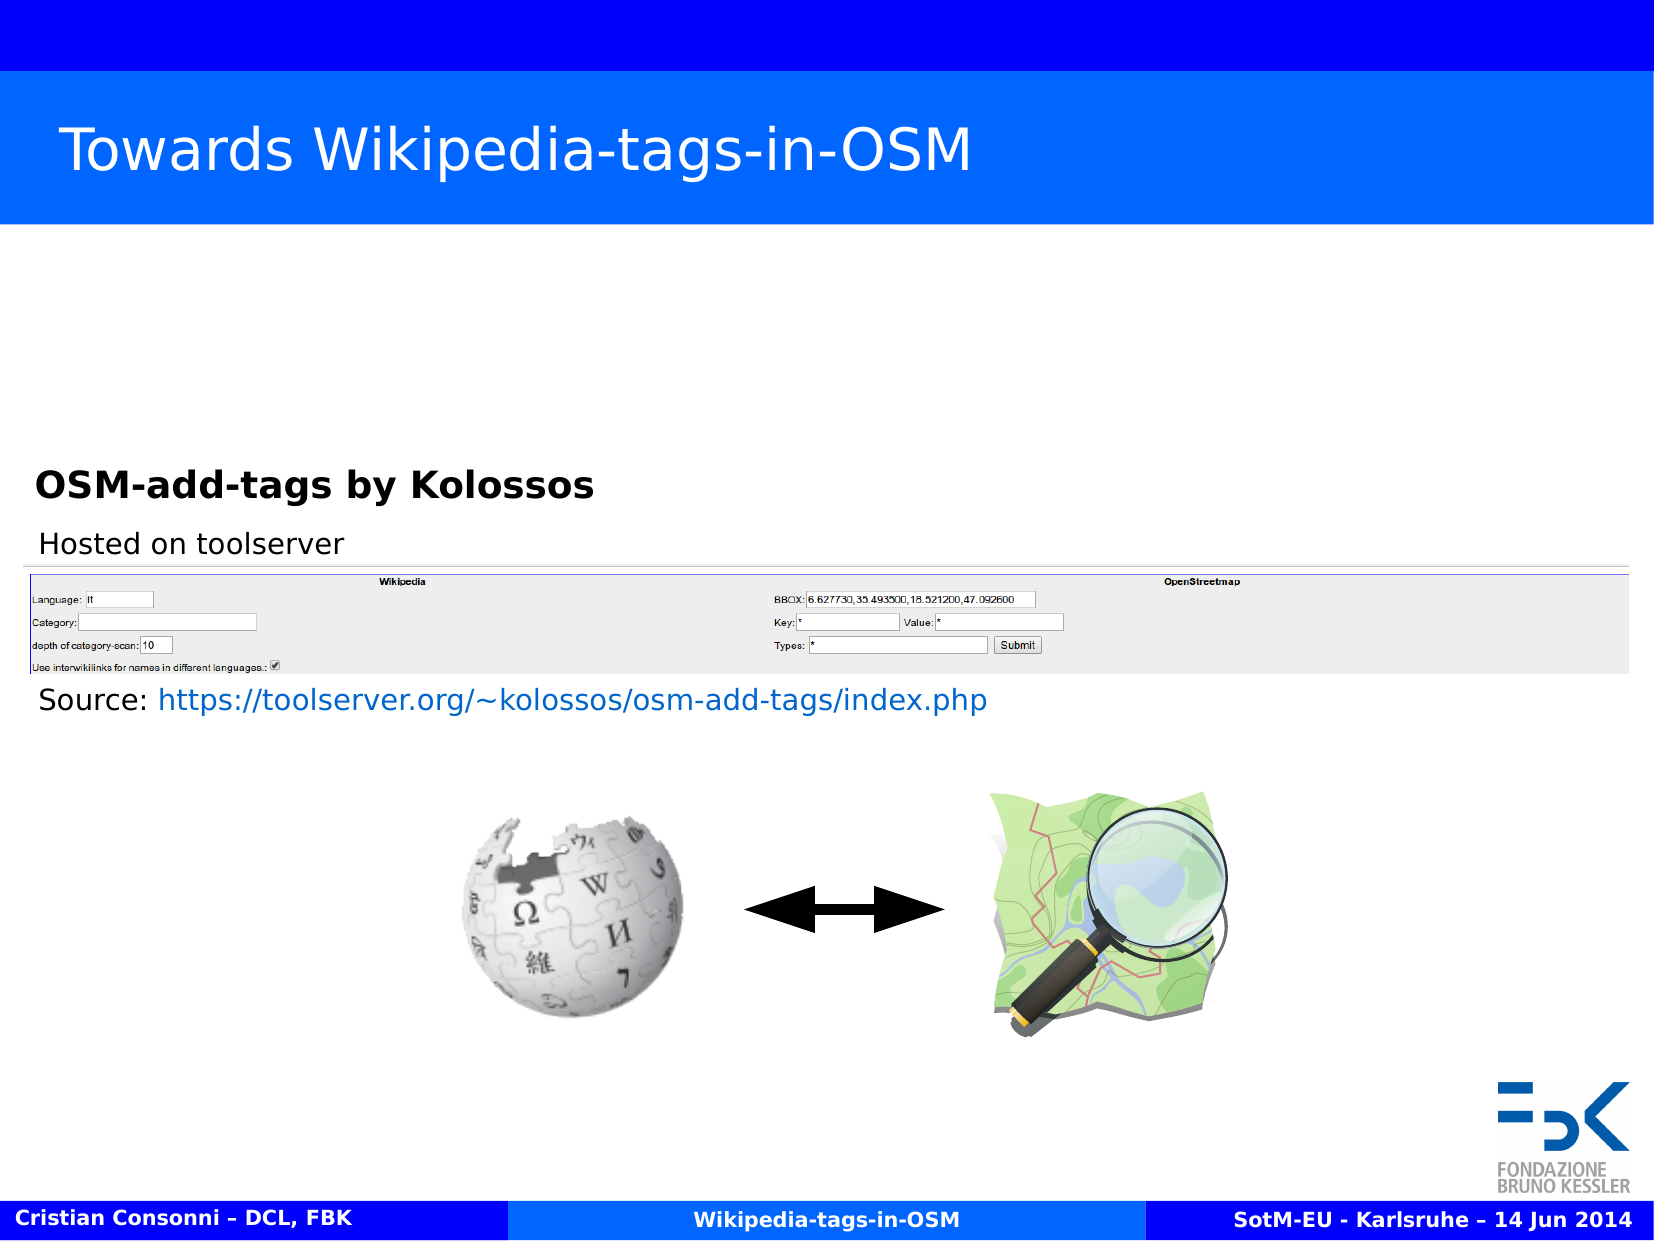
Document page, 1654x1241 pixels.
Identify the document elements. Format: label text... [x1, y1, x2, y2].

picture [1498, 1082, 1630, 1193]
title Towards Wikipedia-tags-in-OSM [59, 109, 1548, 193]
text_box OSM-add-tags by Kolossos [34, 451, 839, 520]
picture [980, 791, 1241, 1052]
picture [460, 814, 686, 1021]
text_box Hosted on toolserver [23, 519, 367, 577]
picture [23, 564, 1629, 686]
text_box Source: https://toolserver.org/~kolossos/osm-add-tags/index.php [23, 675, 1015, 733]
